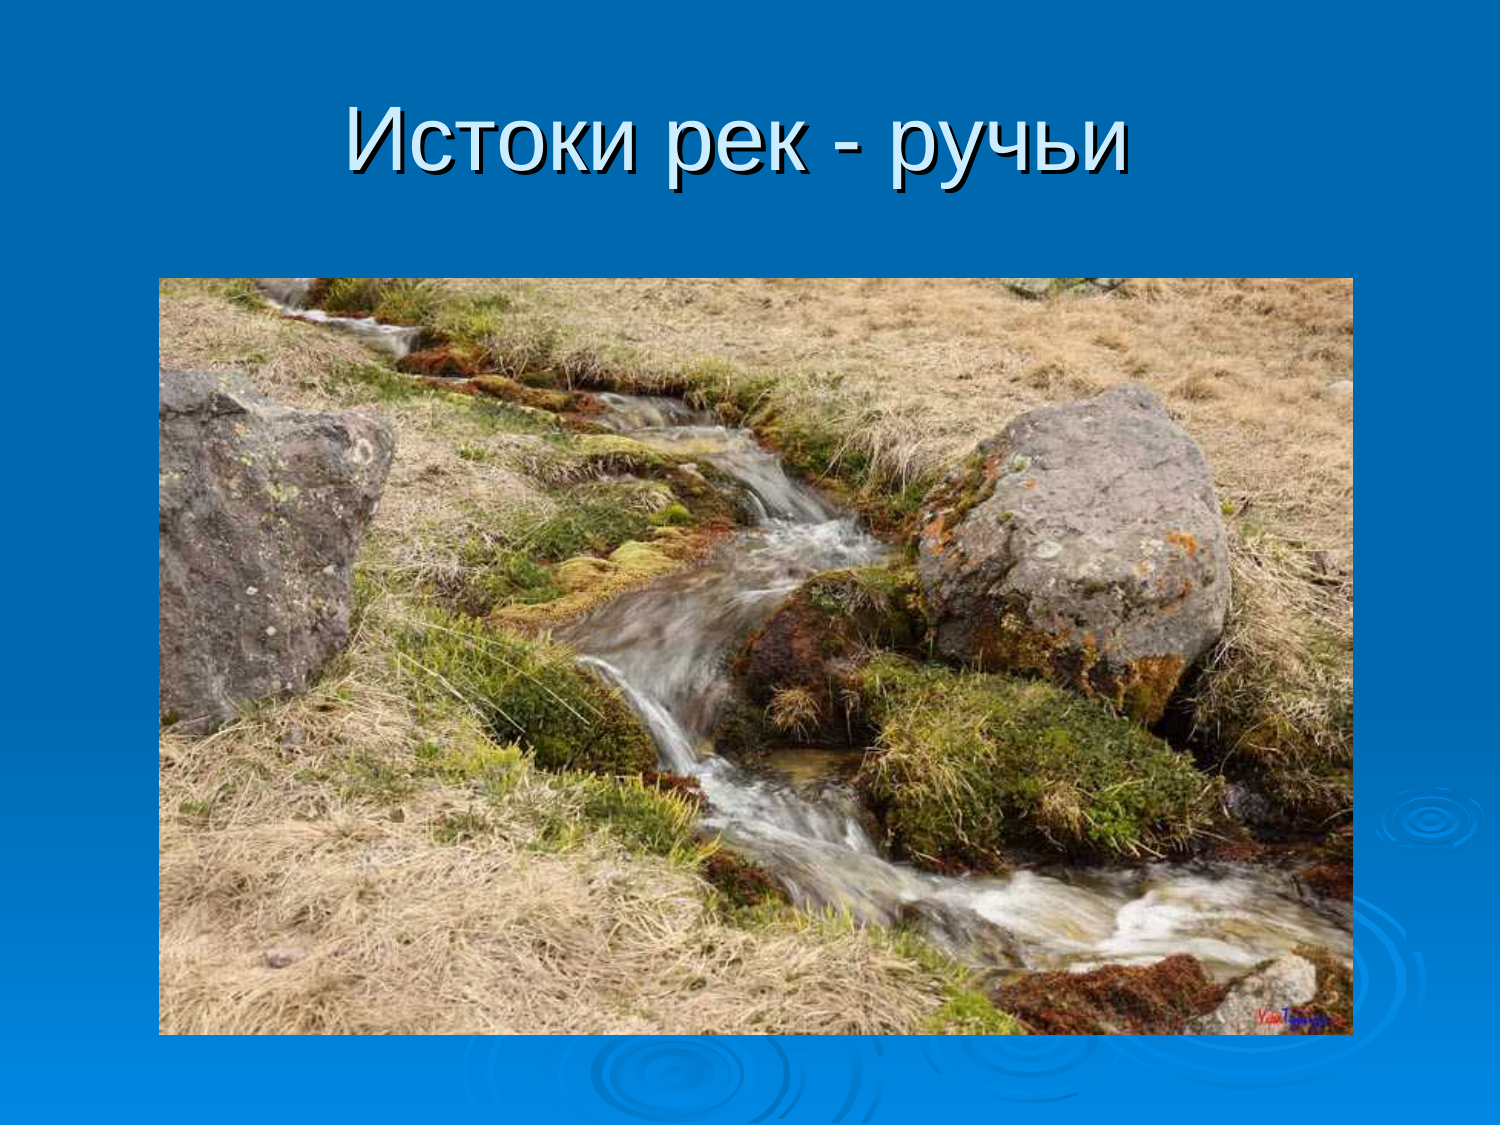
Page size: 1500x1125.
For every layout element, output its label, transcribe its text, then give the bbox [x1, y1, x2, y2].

picture [159, 278, 1353, 1035]
title Истоки рек - ручьи [75, 45, 1426, 233]
